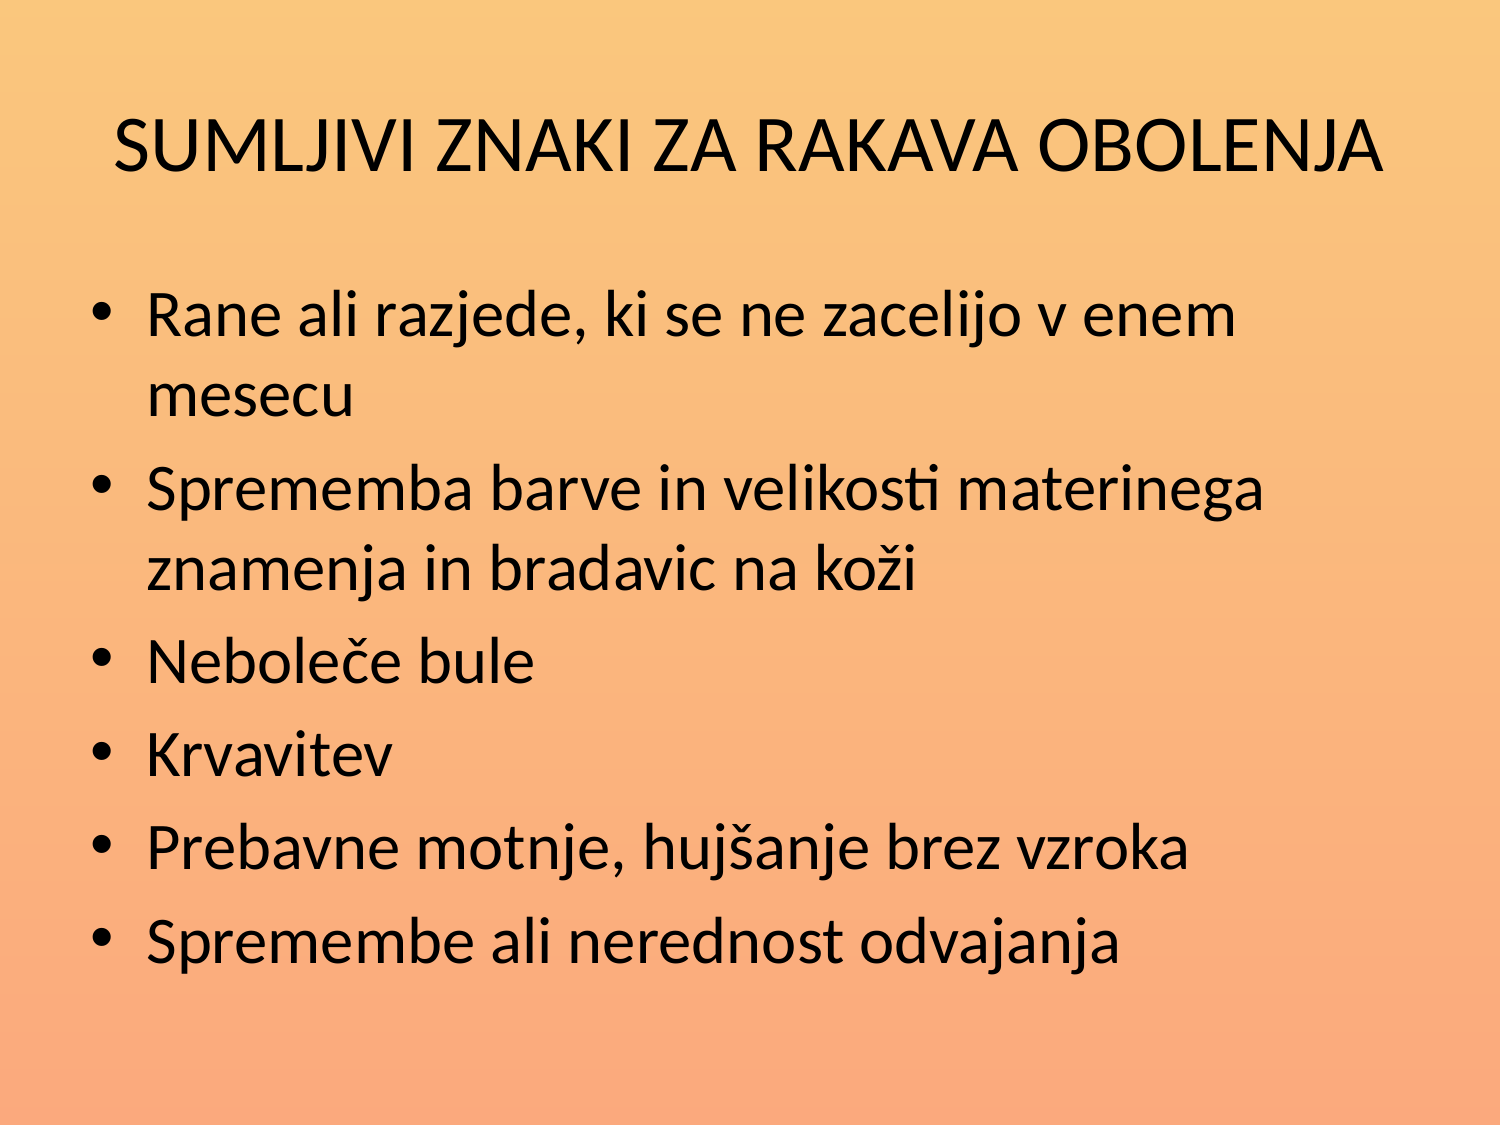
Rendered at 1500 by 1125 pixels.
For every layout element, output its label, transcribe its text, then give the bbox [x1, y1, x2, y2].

list Rane ali razjede, ki se ne zacelijo v enem mesecu Sprememba barve in velikosti materinega znamenja in bradavic na koži Neboleče bule Krvavitev Prebavne motnje, hujšanje brez vzroka Spremembe ali nerednost odvajanja [75, 262, 1425, 1005]
title SUMLJIVI ZNAKI ZA RAKAVA OBOLENJA [75, 45, 1425, 233]
